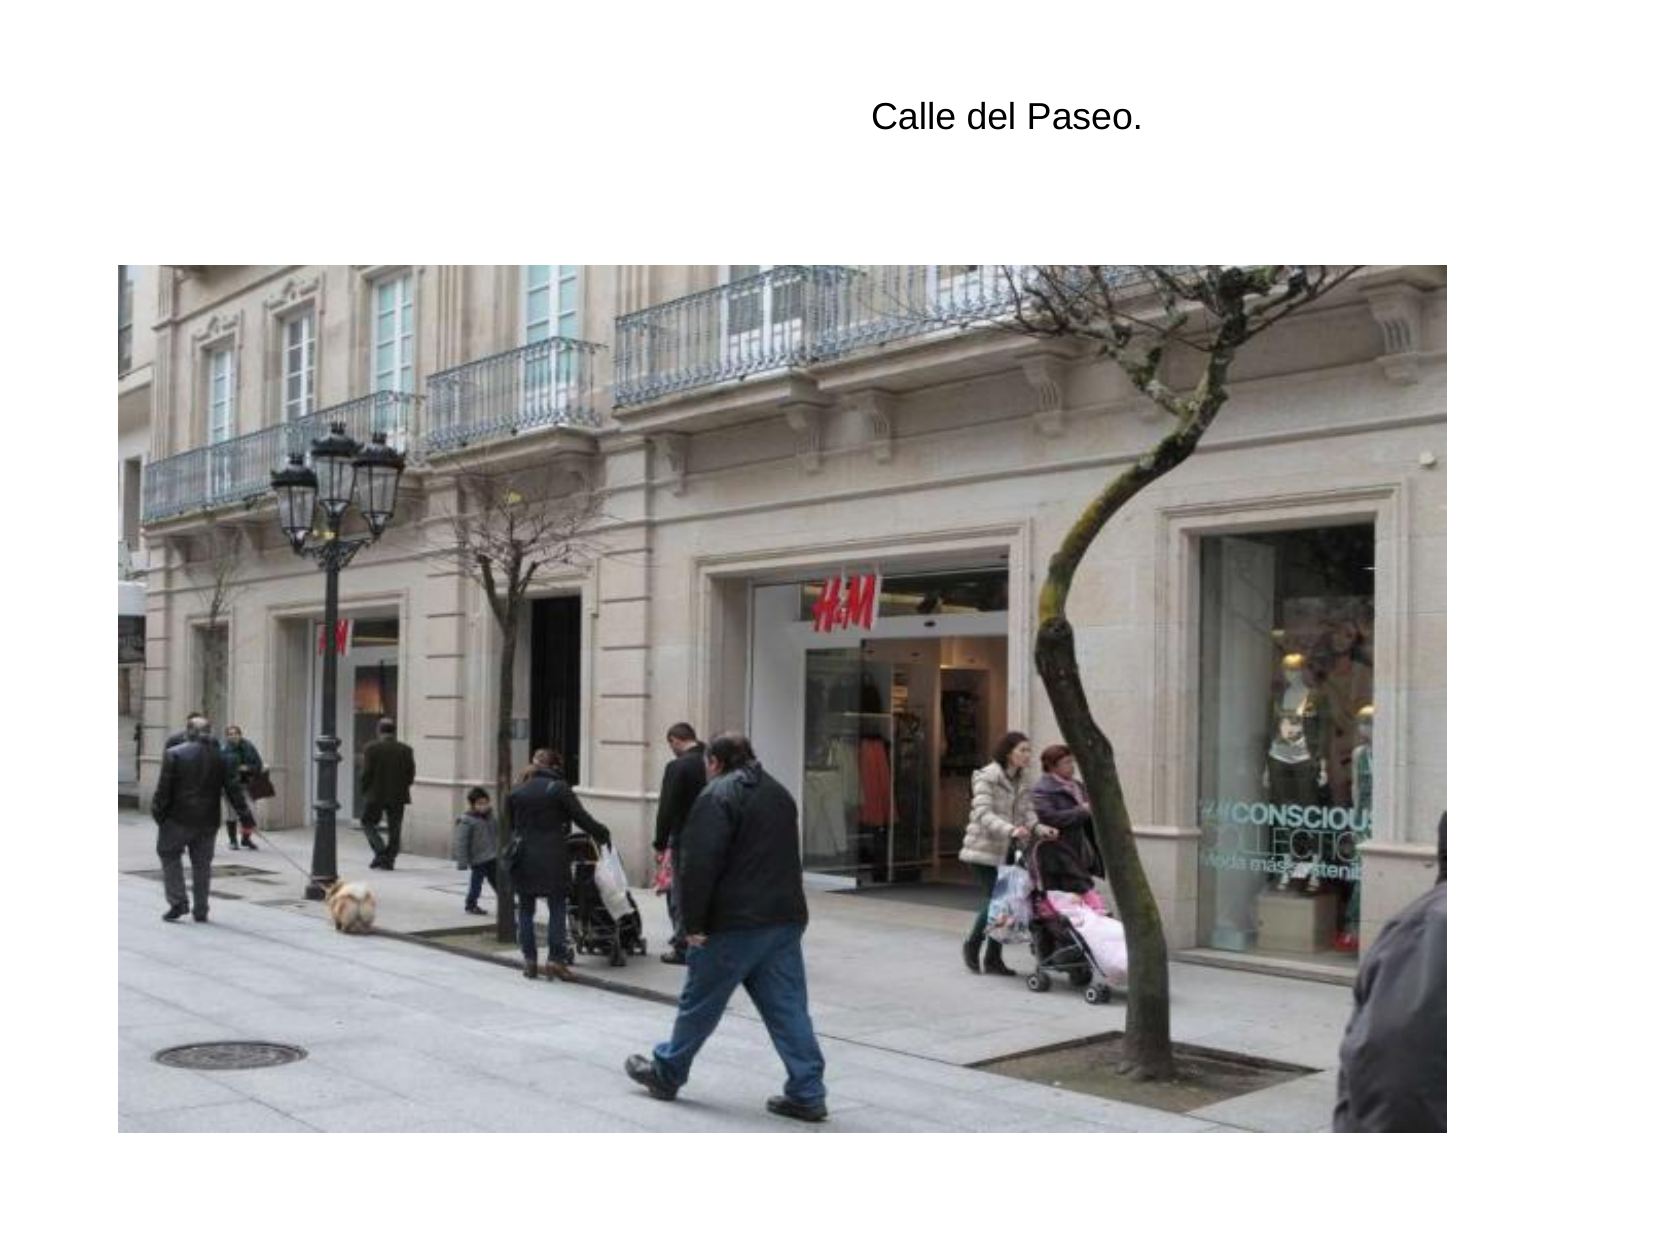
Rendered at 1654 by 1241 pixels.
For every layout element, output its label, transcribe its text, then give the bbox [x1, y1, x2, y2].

text_box Calle del Paseo. [856, 88, 1565, 146]
picture [118, 265, 1447, 1133]
